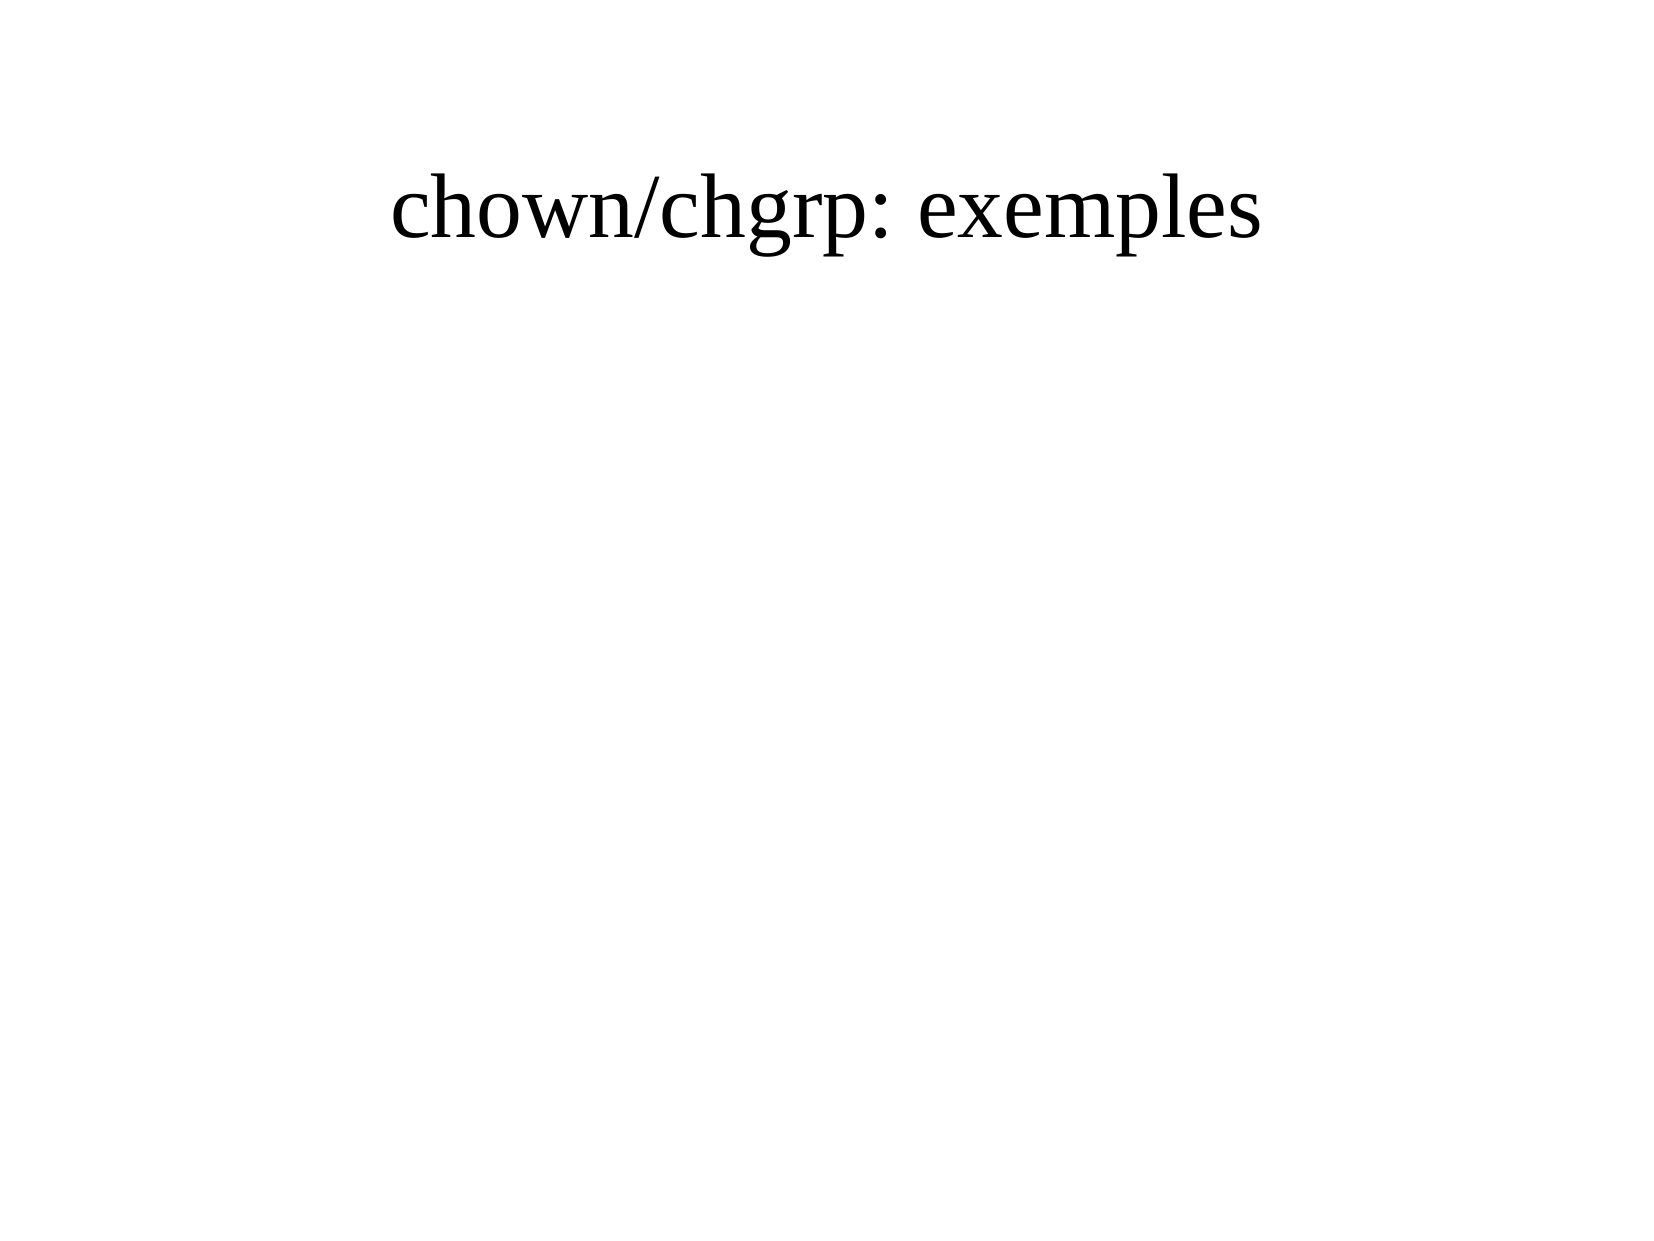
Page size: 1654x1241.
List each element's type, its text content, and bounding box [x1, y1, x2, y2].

title chown/chgrp: exemples [121, 102, 1534, 311]
